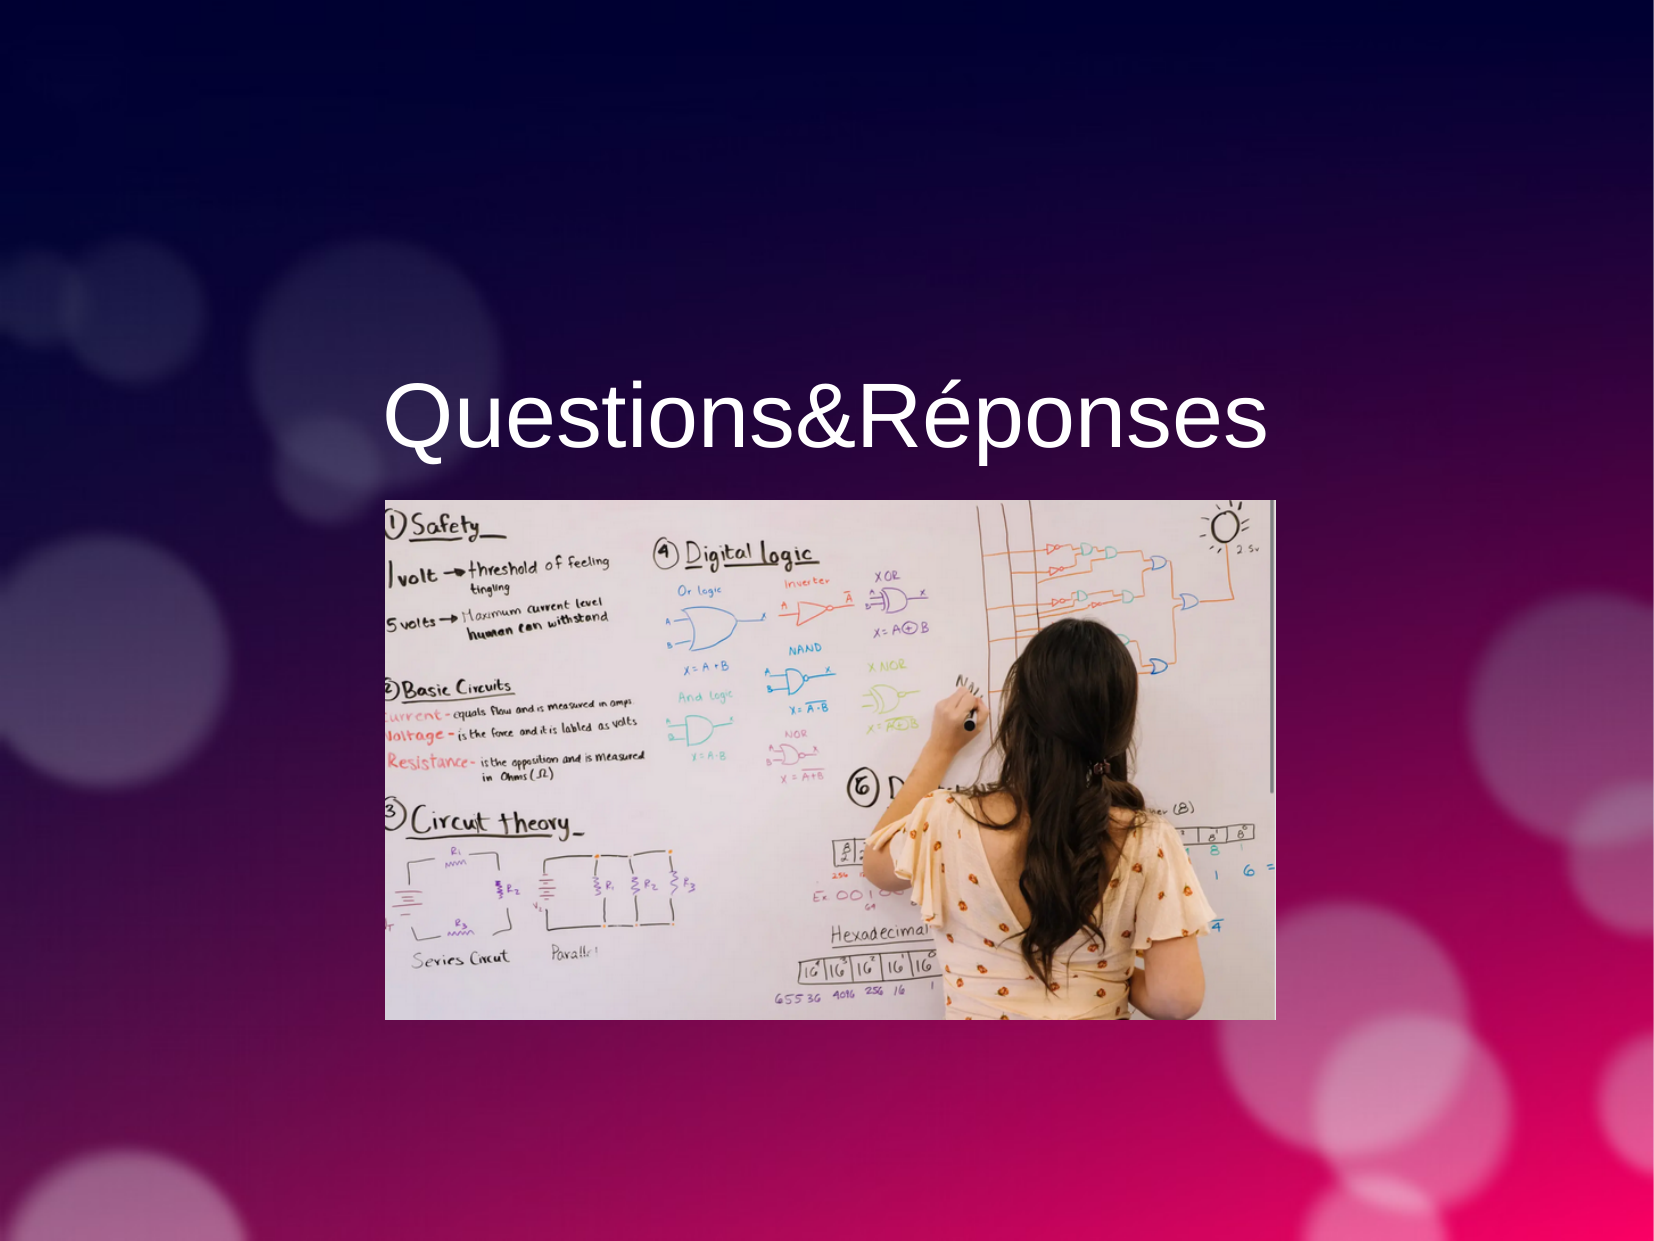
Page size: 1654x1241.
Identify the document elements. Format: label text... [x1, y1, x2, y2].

title Questions&Réponses [82, 312, 1571, 520]
picture [0, 0, 1654, 1241]
